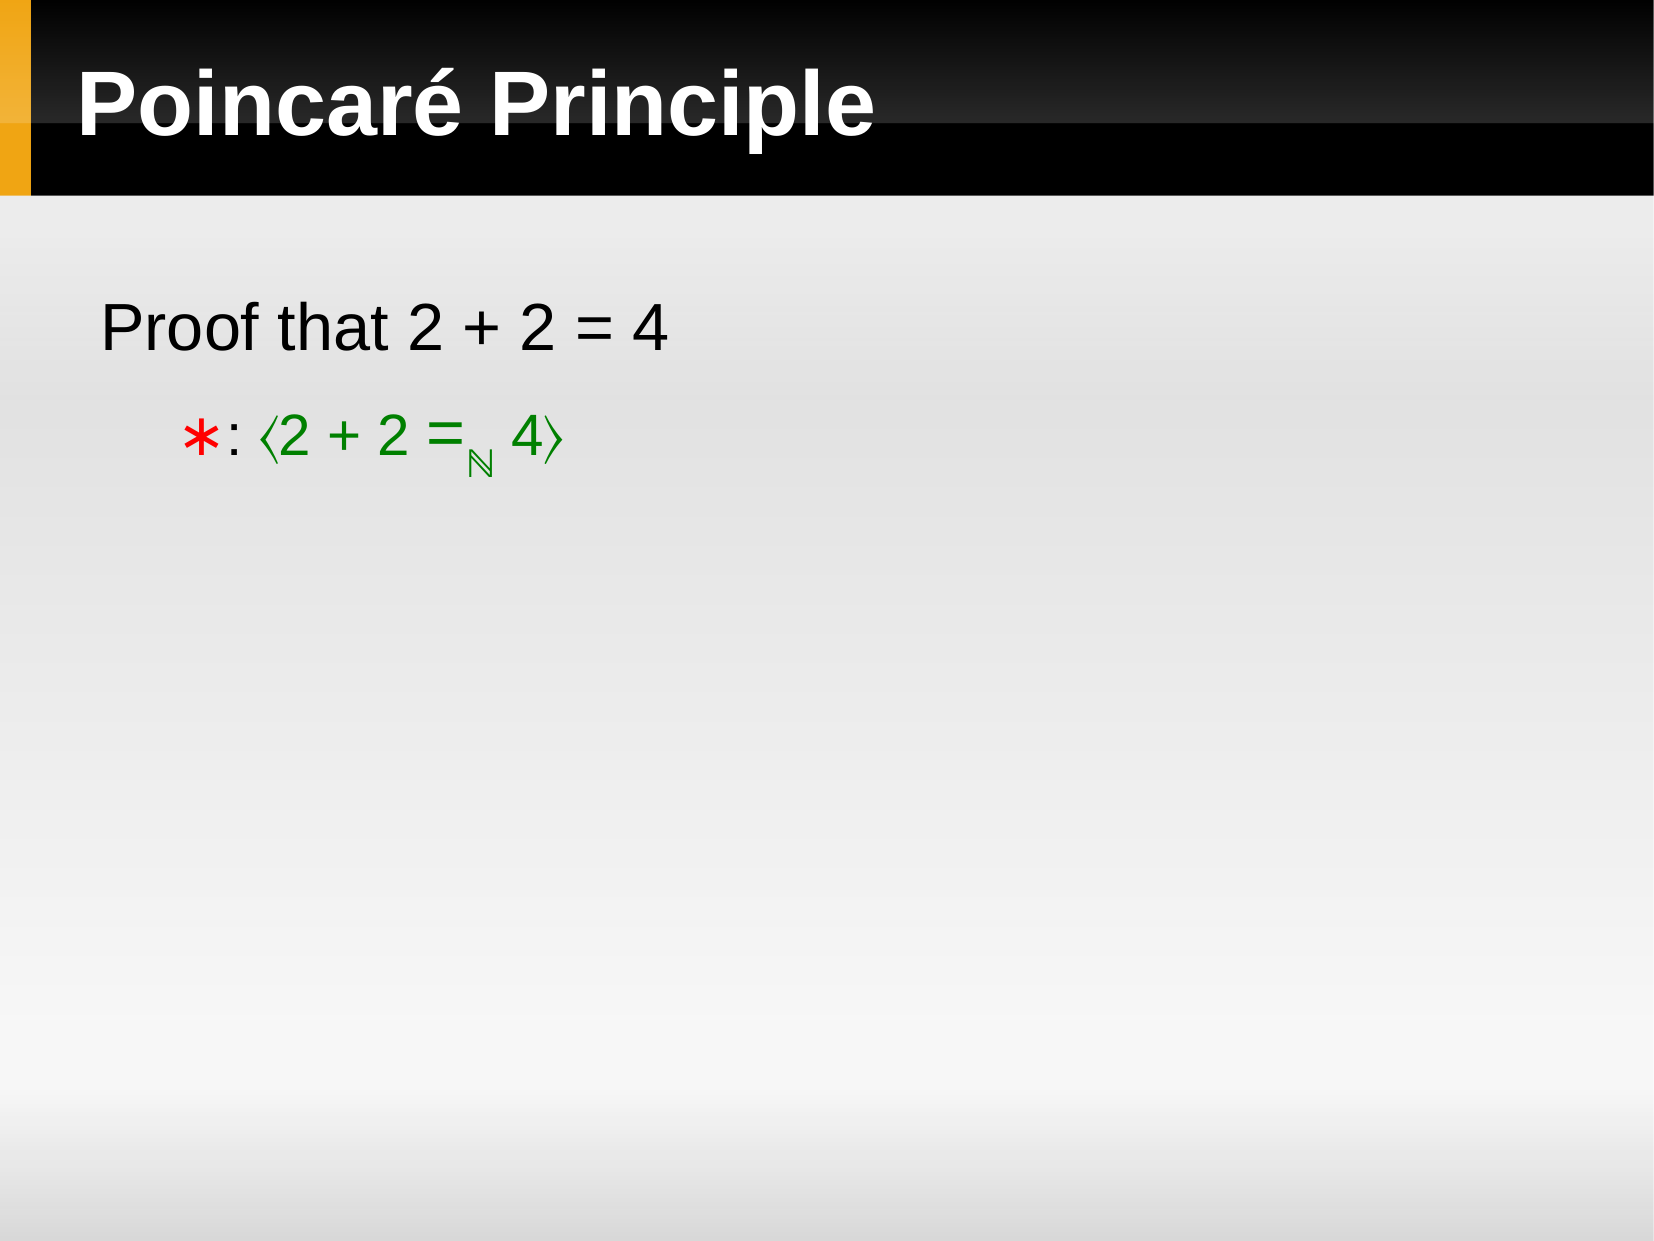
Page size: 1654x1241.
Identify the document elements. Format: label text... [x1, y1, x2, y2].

list Proof that 2 + 2 = 4 ∗: 〈2 + 2 =ℕ 4〉 [82, 290, 1571, 1109]
title Poincaré Principle [76, 0, 1565, 208]
picture [0, 0, 1654, 1241]
